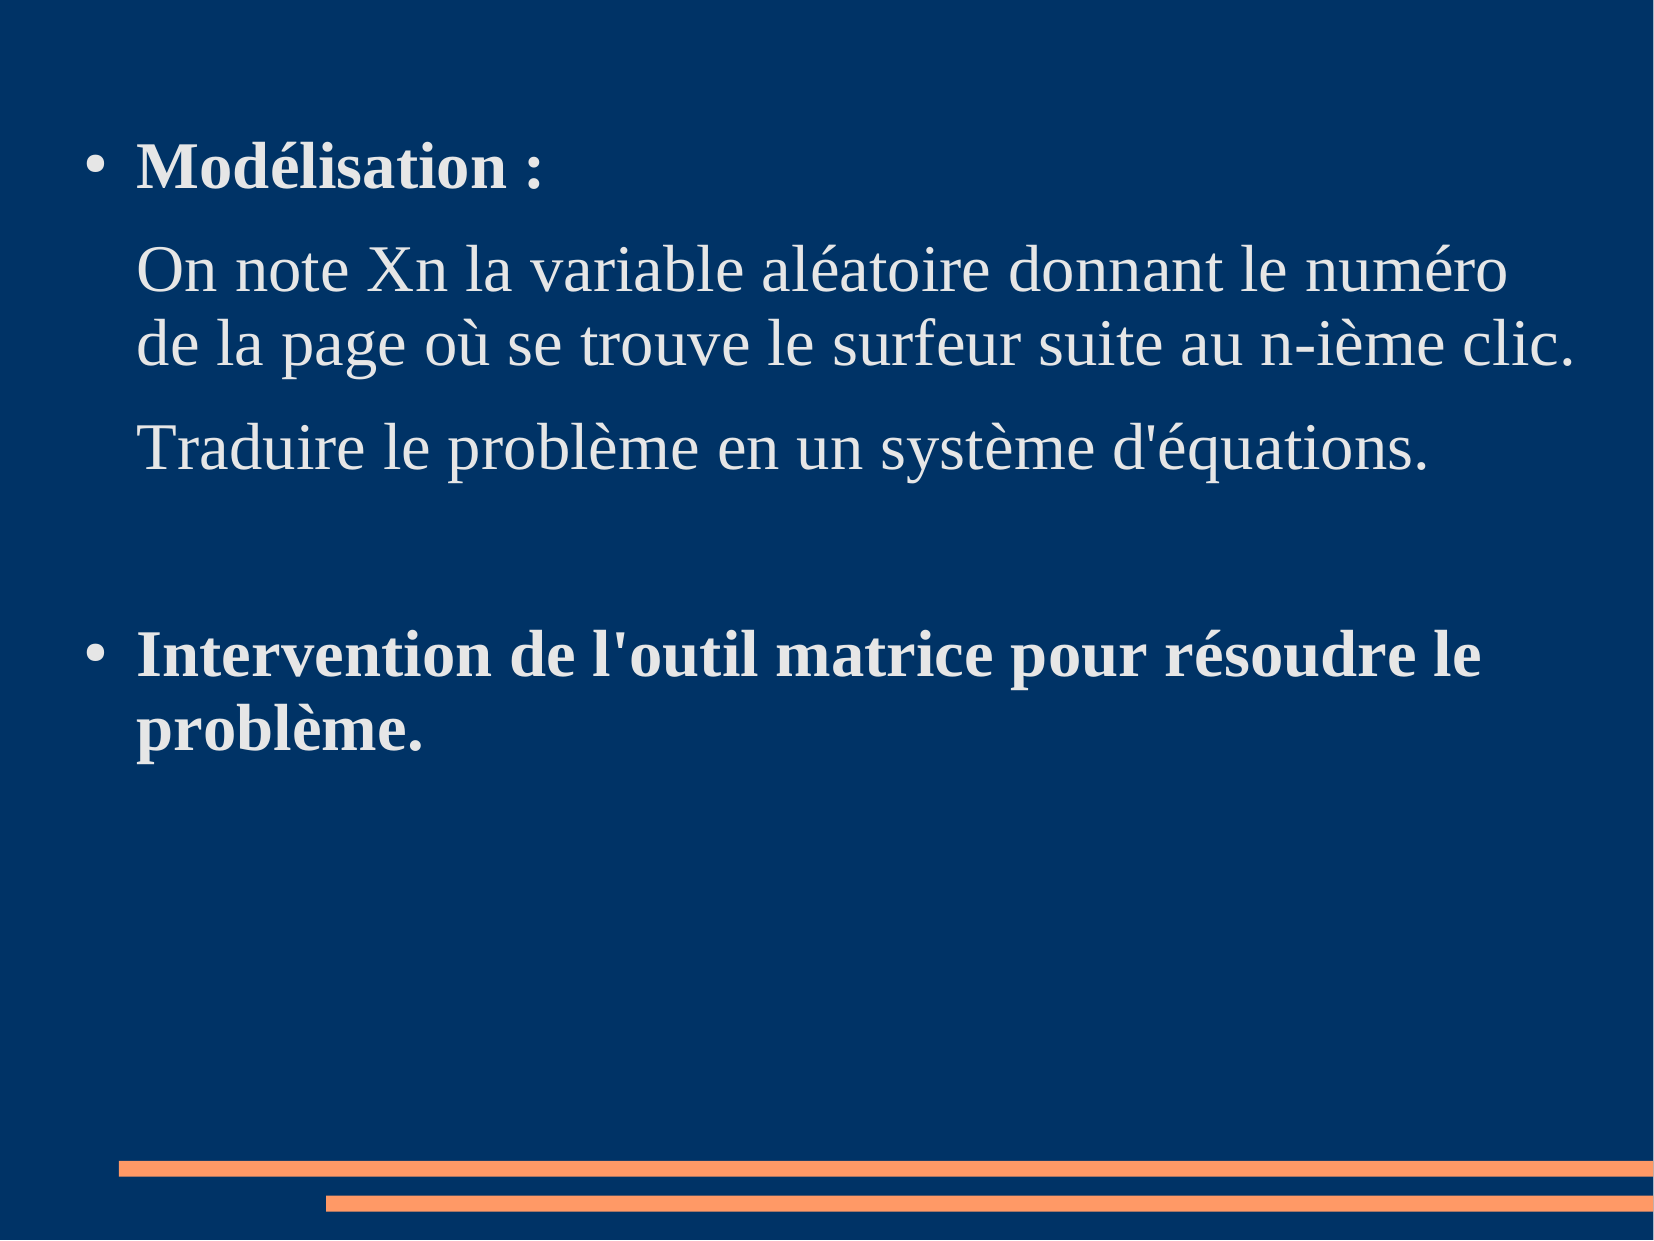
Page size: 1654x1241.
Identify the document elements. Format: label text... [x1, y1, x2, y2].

list Modélisation : On note Xn la variable aléatoire donnant le numéro de la page où se trouve le surfeur suite au n-ième clic. Traduire le problème en un système d'équations. Intervention de l'outil matrice pour résoudre le problème. [65, 128, 1590, 939]
